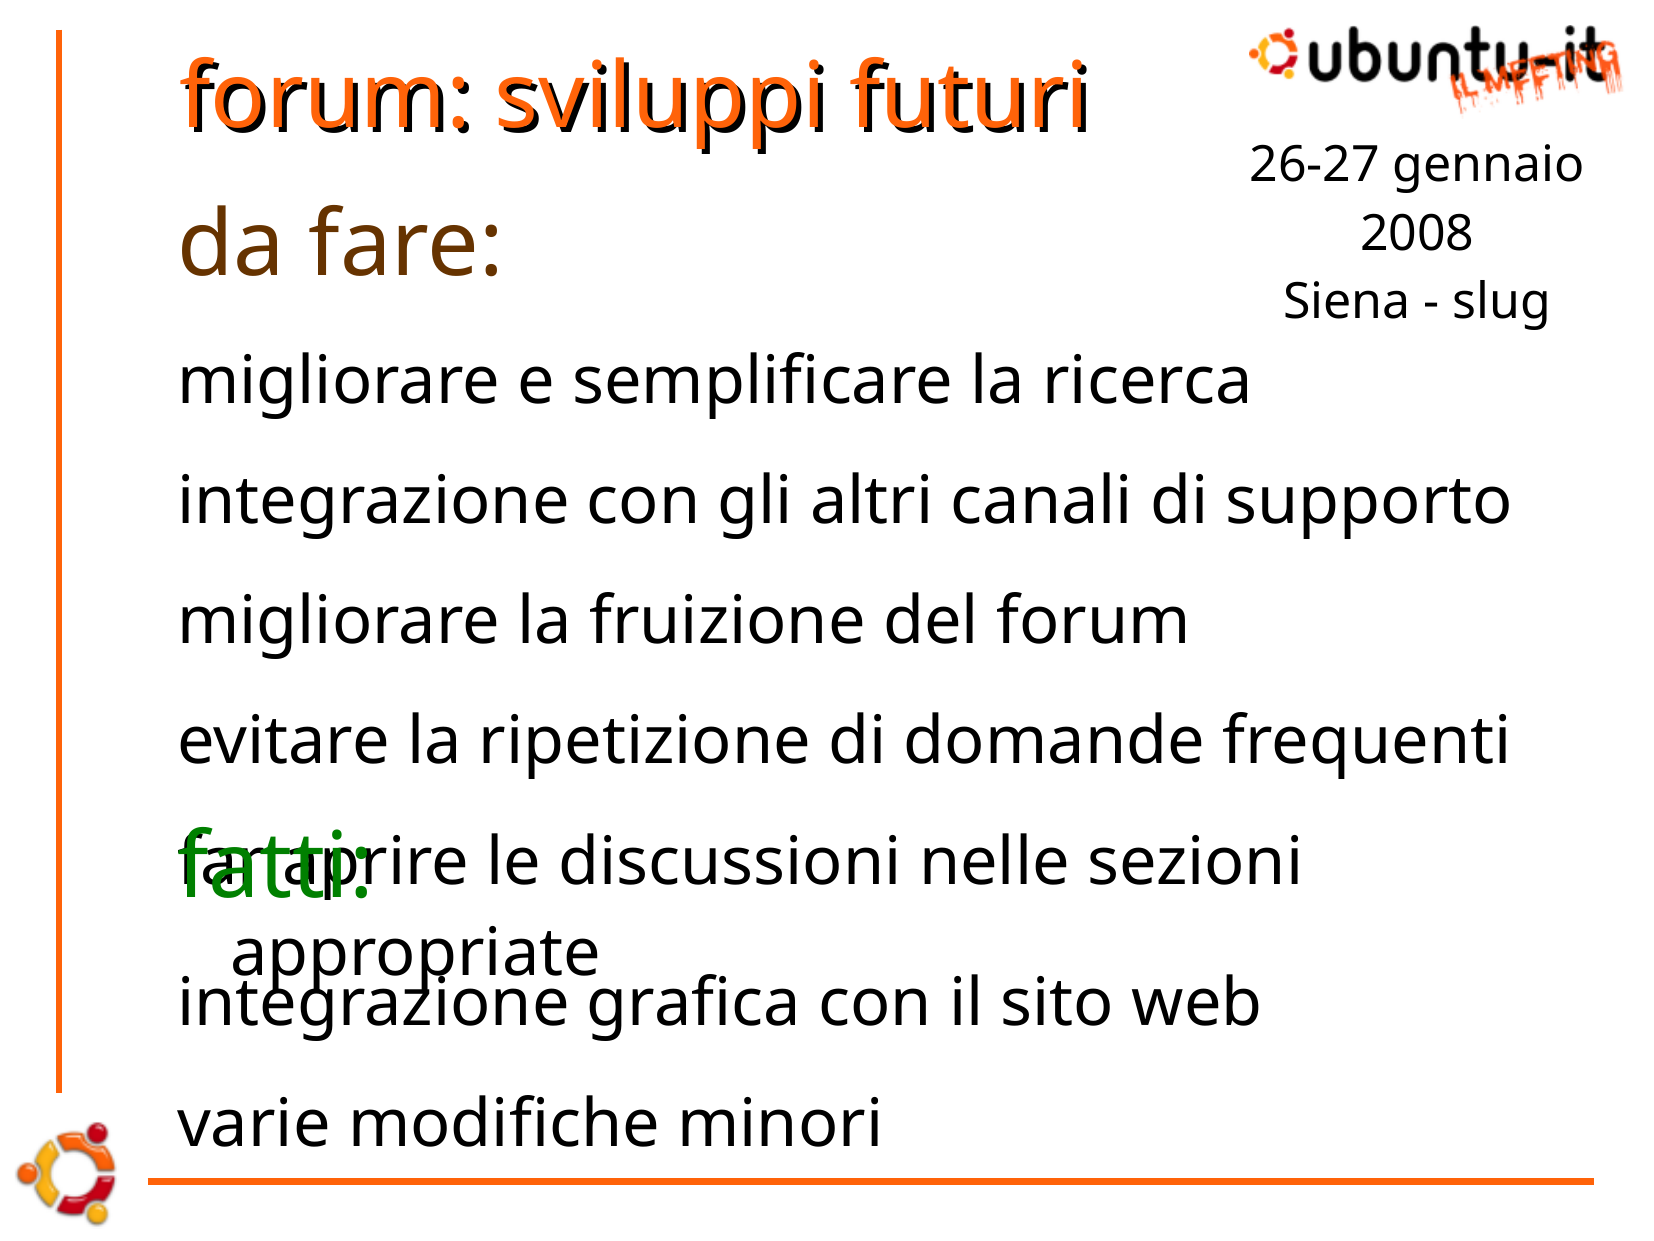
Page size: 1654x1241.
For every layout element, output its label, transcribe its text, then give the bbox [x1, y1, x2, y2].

text_box 26-27 gennaio 2008 Siena - slug [1181, 118, 1654, 248]
picture [1249, 25, 1625, 119]
title forum: sviluppi futuri [118, 29, 1152, 119]
picture [14, 1121, 119, 1229]
list da fare: migliorare e semplificare la ricerca integrazione con gli altri canali di supporto migliorare la fruizione del forum evitare la ripetizione di domande frequenti far aprire le discussioni nelle sezioni appropriate [118, 177, 1595, 746]
list fatti: integrazione grafica con il sito web varie modifiche minori [118, 799, 1548, 1082]
